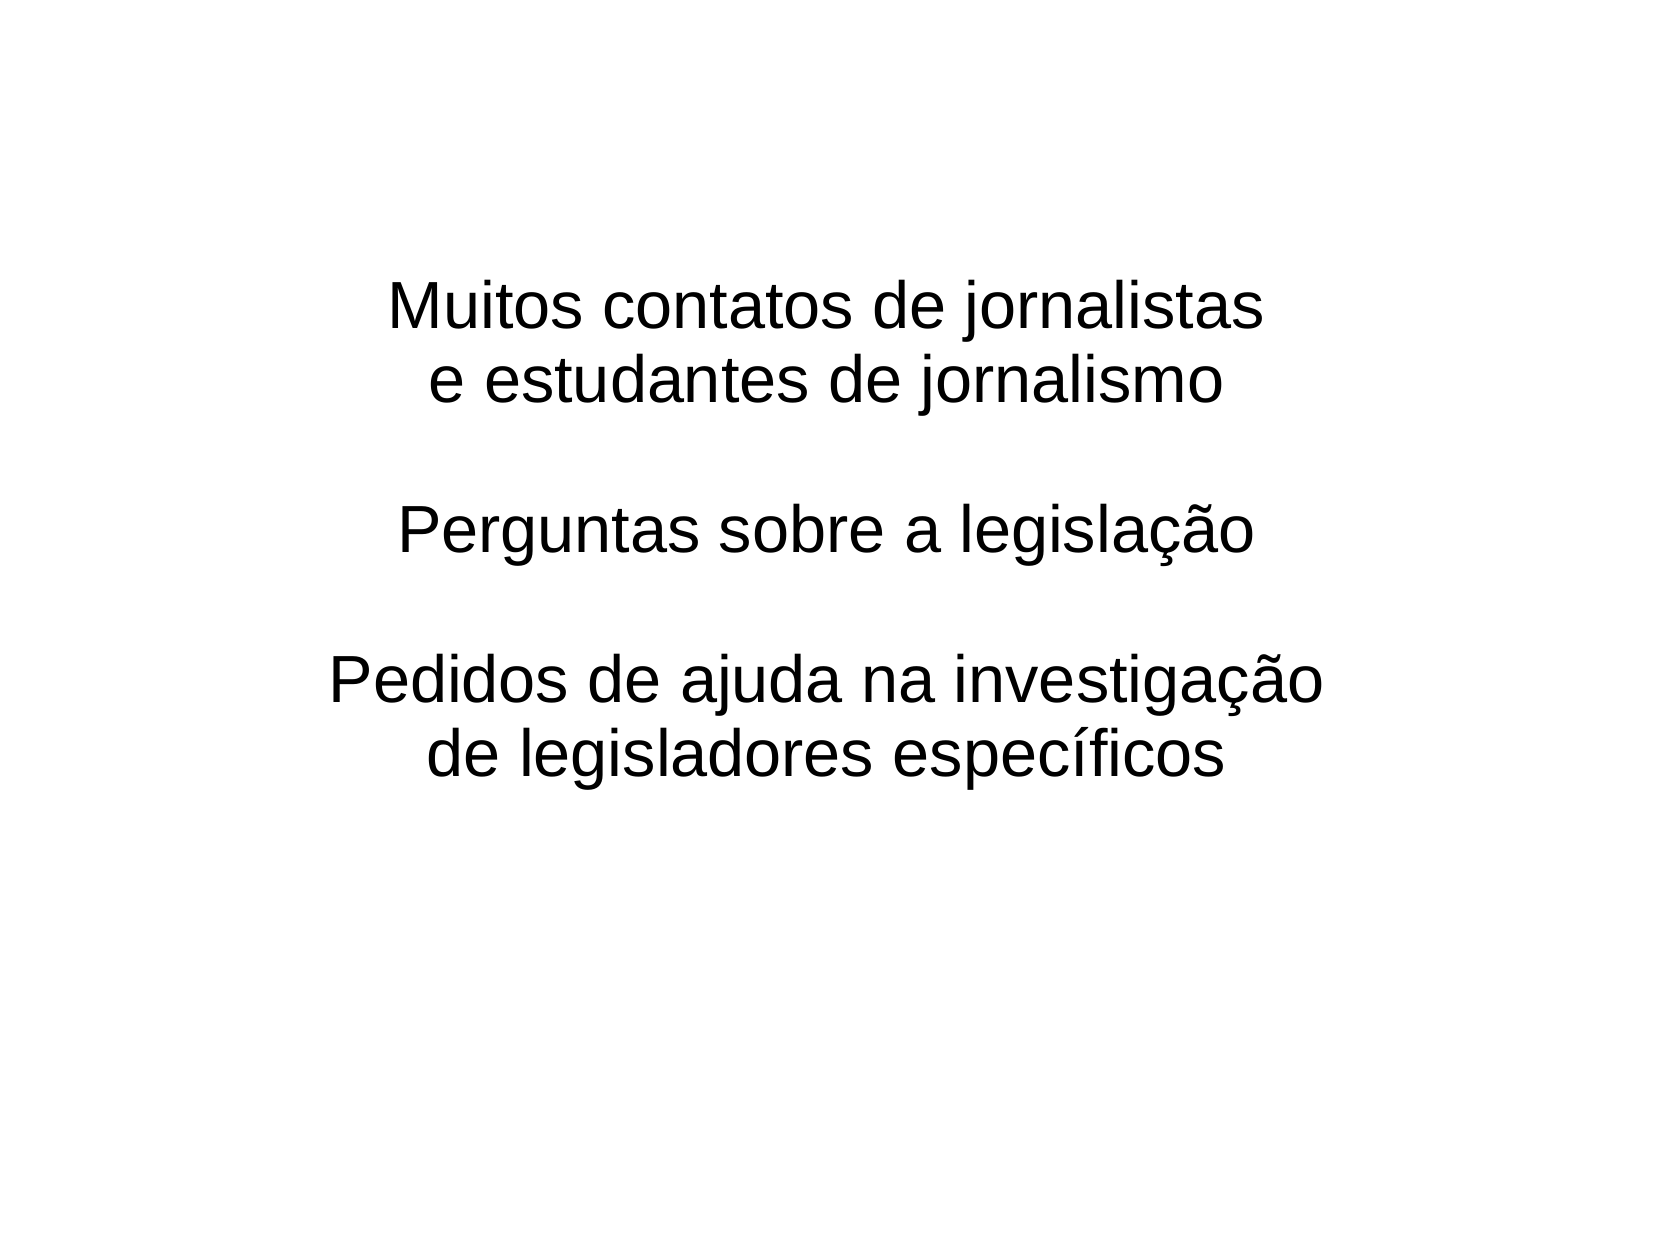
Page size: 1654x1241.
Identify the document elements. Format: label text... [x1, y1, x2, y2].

subtitle Muitos contatos de jornalistas e estudantes de jornalismo Perguntas sobre a legislação Pedidos de ajuda na investigação de legisladores específicos [82, 49, 1571, 1010]
